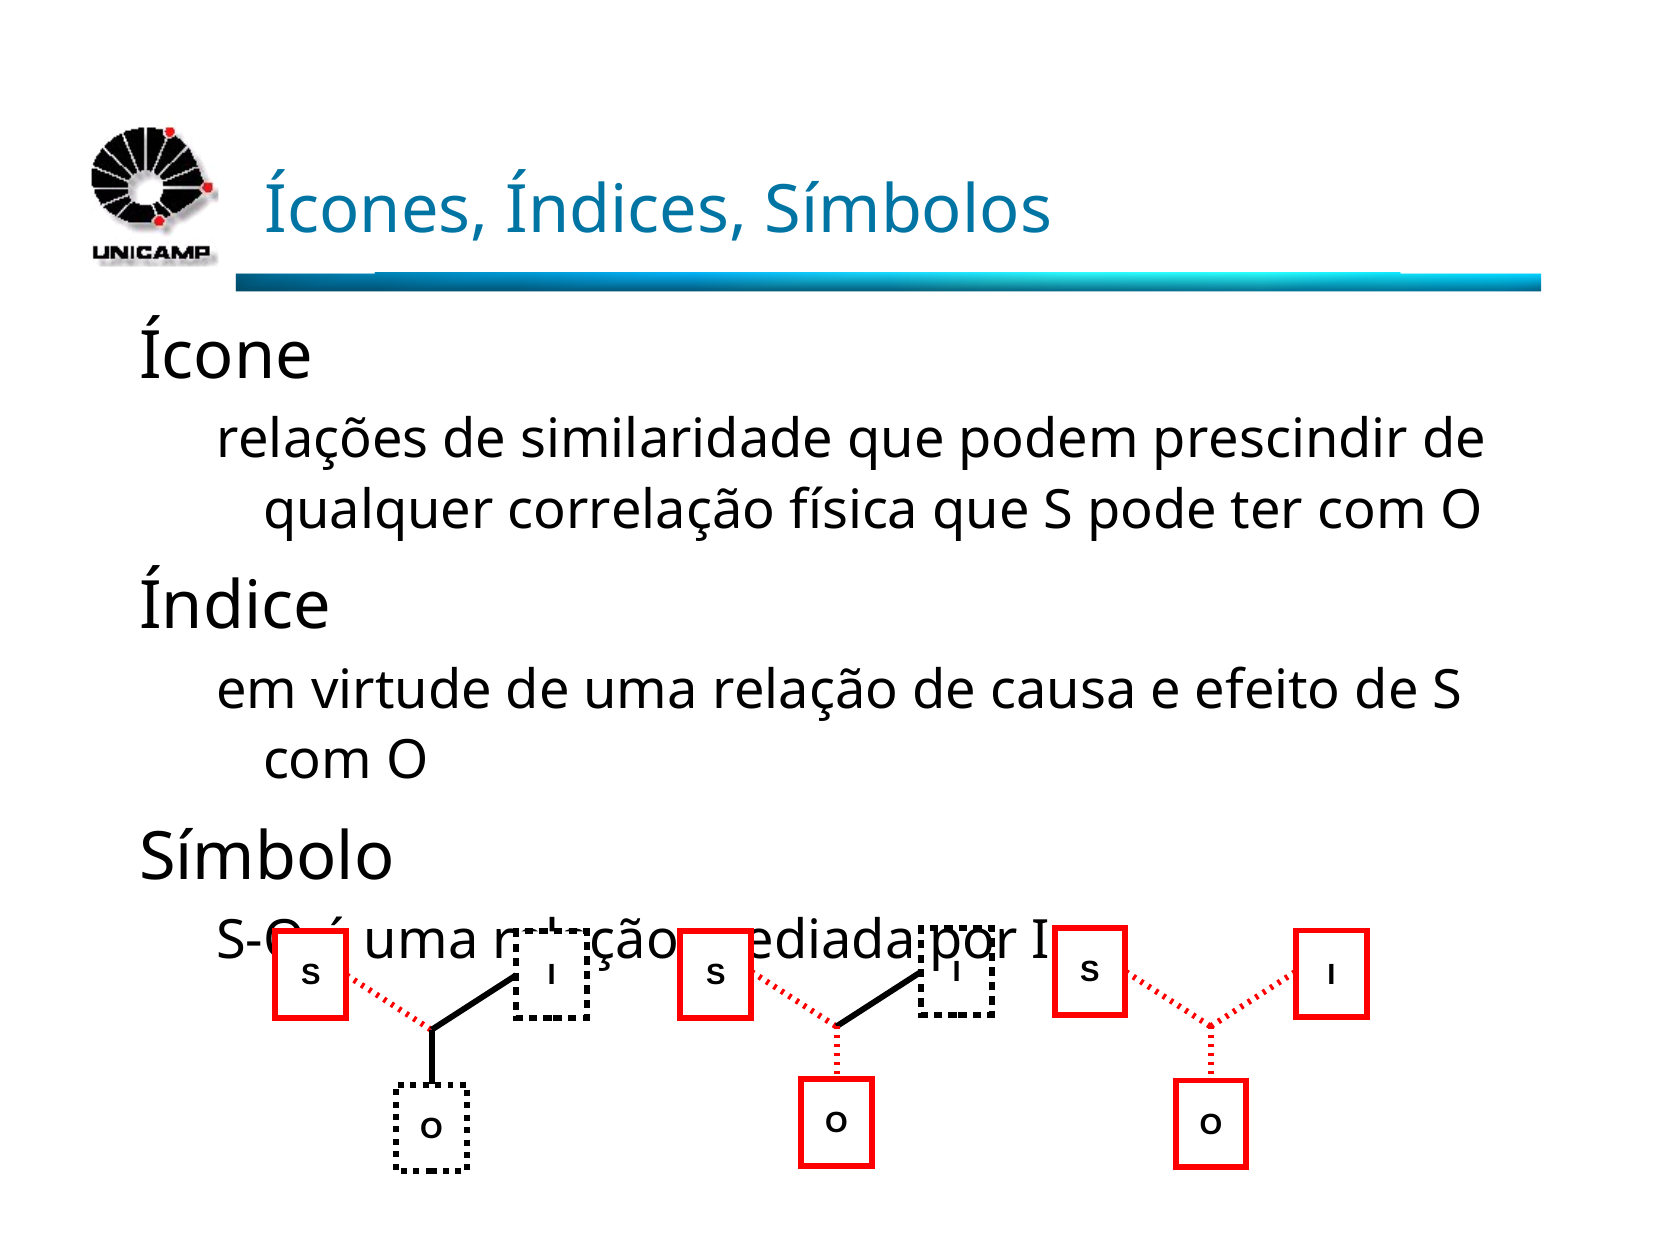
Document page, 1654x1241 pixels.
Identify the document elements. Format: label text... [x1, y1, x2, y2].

text_box I [1296, 930, 1367, 1018]
text_box O [801, 1079, 872, 1166]
text_box O [1175, 1080, 1247, 1168]
title Ícones, Índices, Símbolos [264, 42, 1534, 250]
text_box S [680, 930, 752, 1018]
list Ícone relações de similaridade que podem prescindir de qualquer correlação física que S pode ter com O Índice em virtude de uma relação de causa e efeito de S com O Símbolo S-O é uma relação mediada por I [121, 309, 1534, 1182]
picture [125, 272, 1654, 295]
text_box S [1054, 927, 1126, 1015]
text_box I [516, 931, 588, 1019]
text_box S [275, 931, 347, 1019]
text_box O [396, 1084, 467, 1172]
